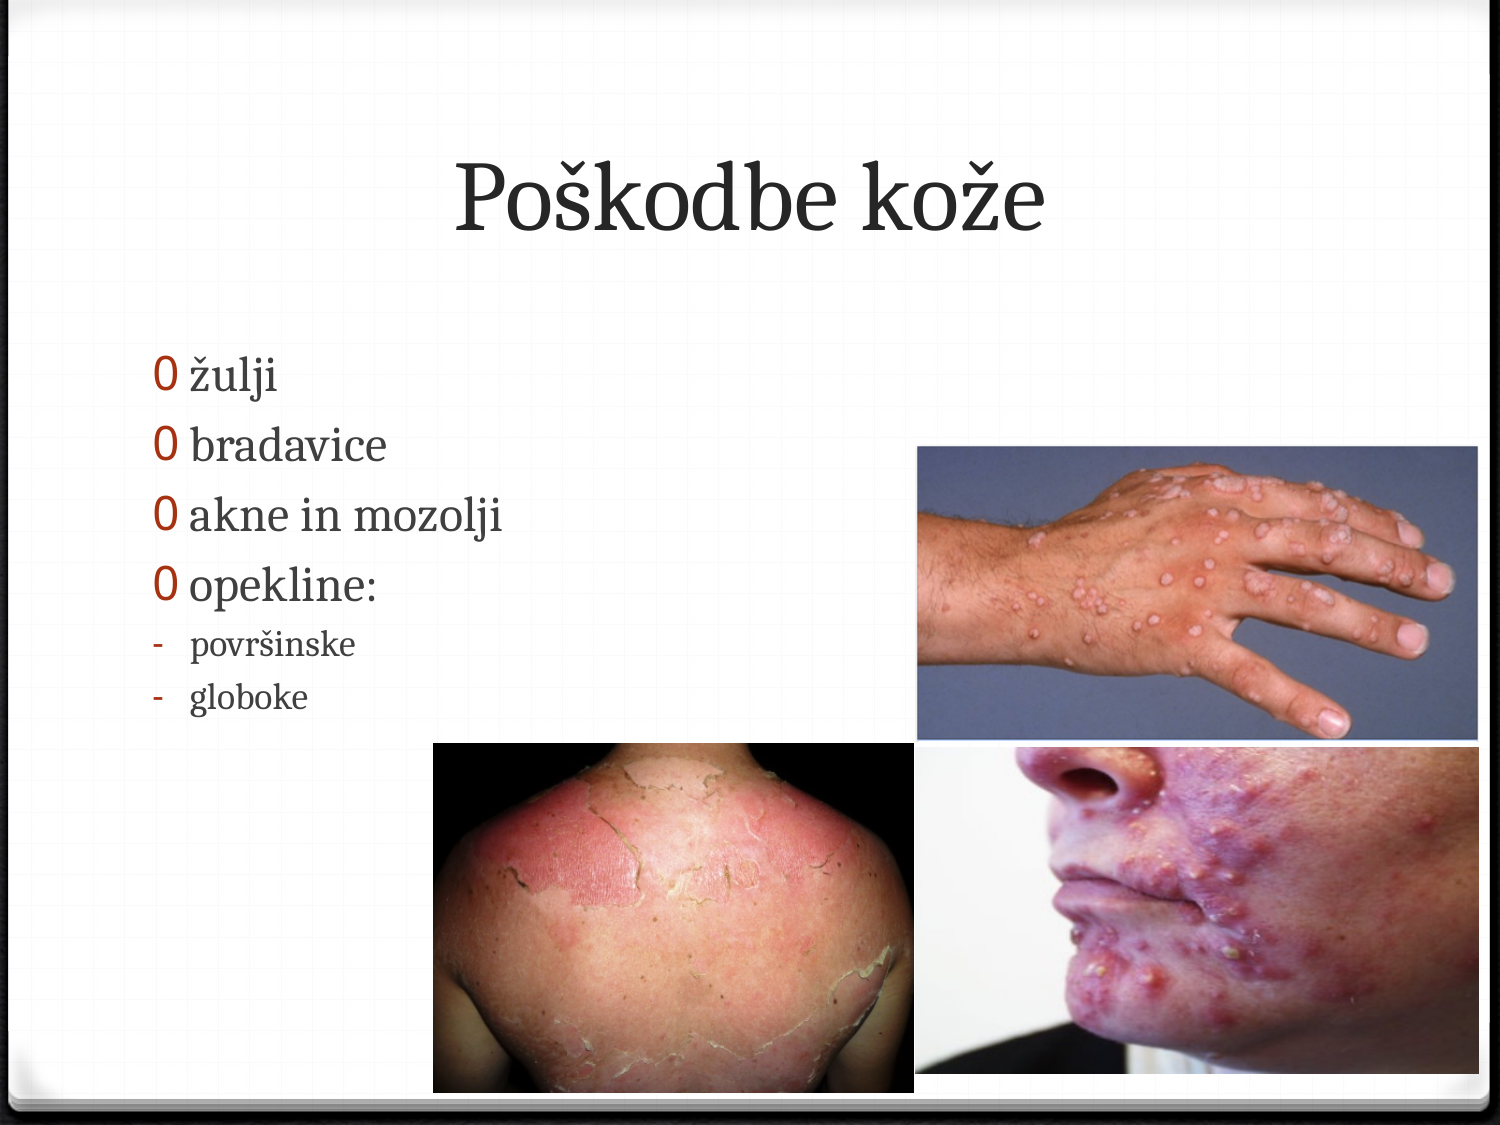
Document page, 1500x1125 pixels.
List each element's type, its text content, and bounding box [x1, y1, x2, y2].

picture [0, 0, 1500, 1125]
list žulji bradavice akne in mozolji opekline: površinske globoke [137, 334, 1363, 983]
title Poškodbe kože [90, 71, 1410, 309]
